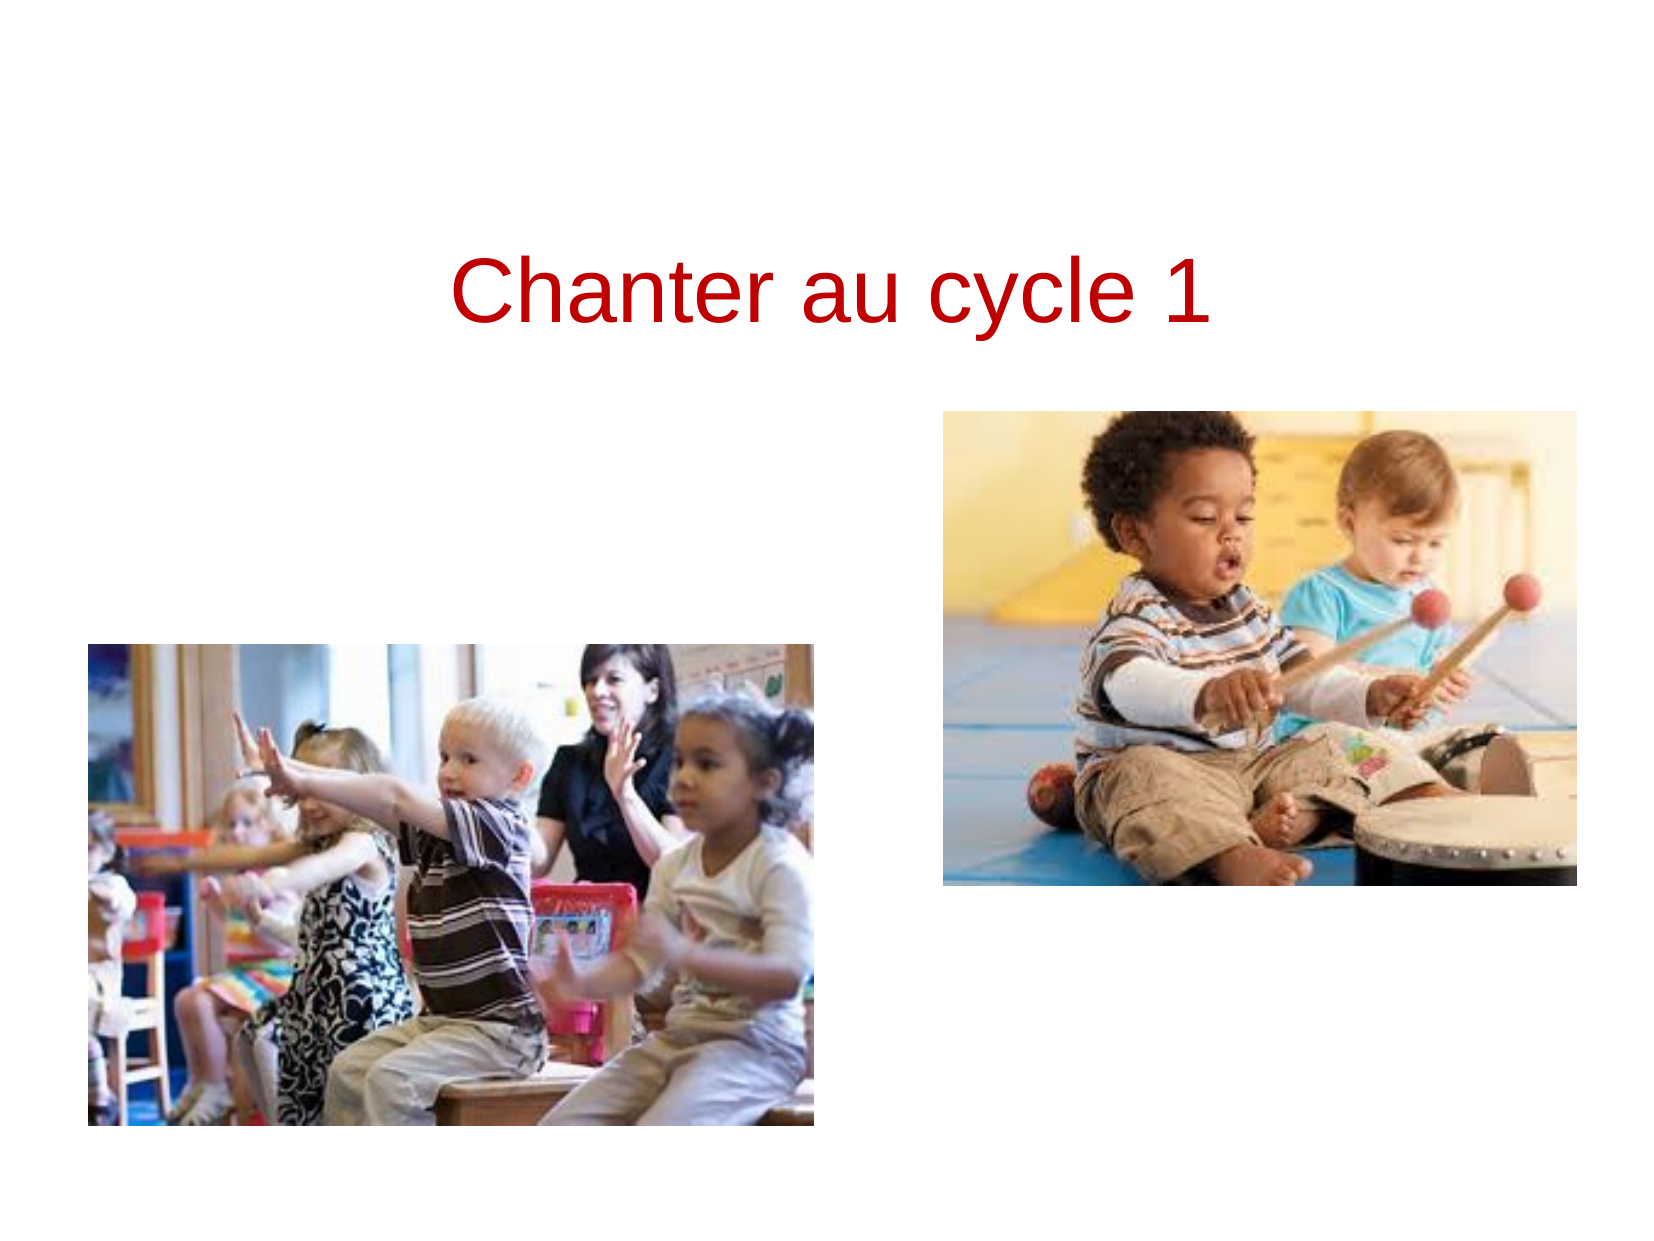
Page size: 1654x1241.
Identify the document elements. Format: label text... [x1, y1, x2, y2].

picture [88, 644, 814, 1126]
title Chanter au cycle 1 [88, 230, 1577, 342]
picture [943, 411, 1577, 886]
